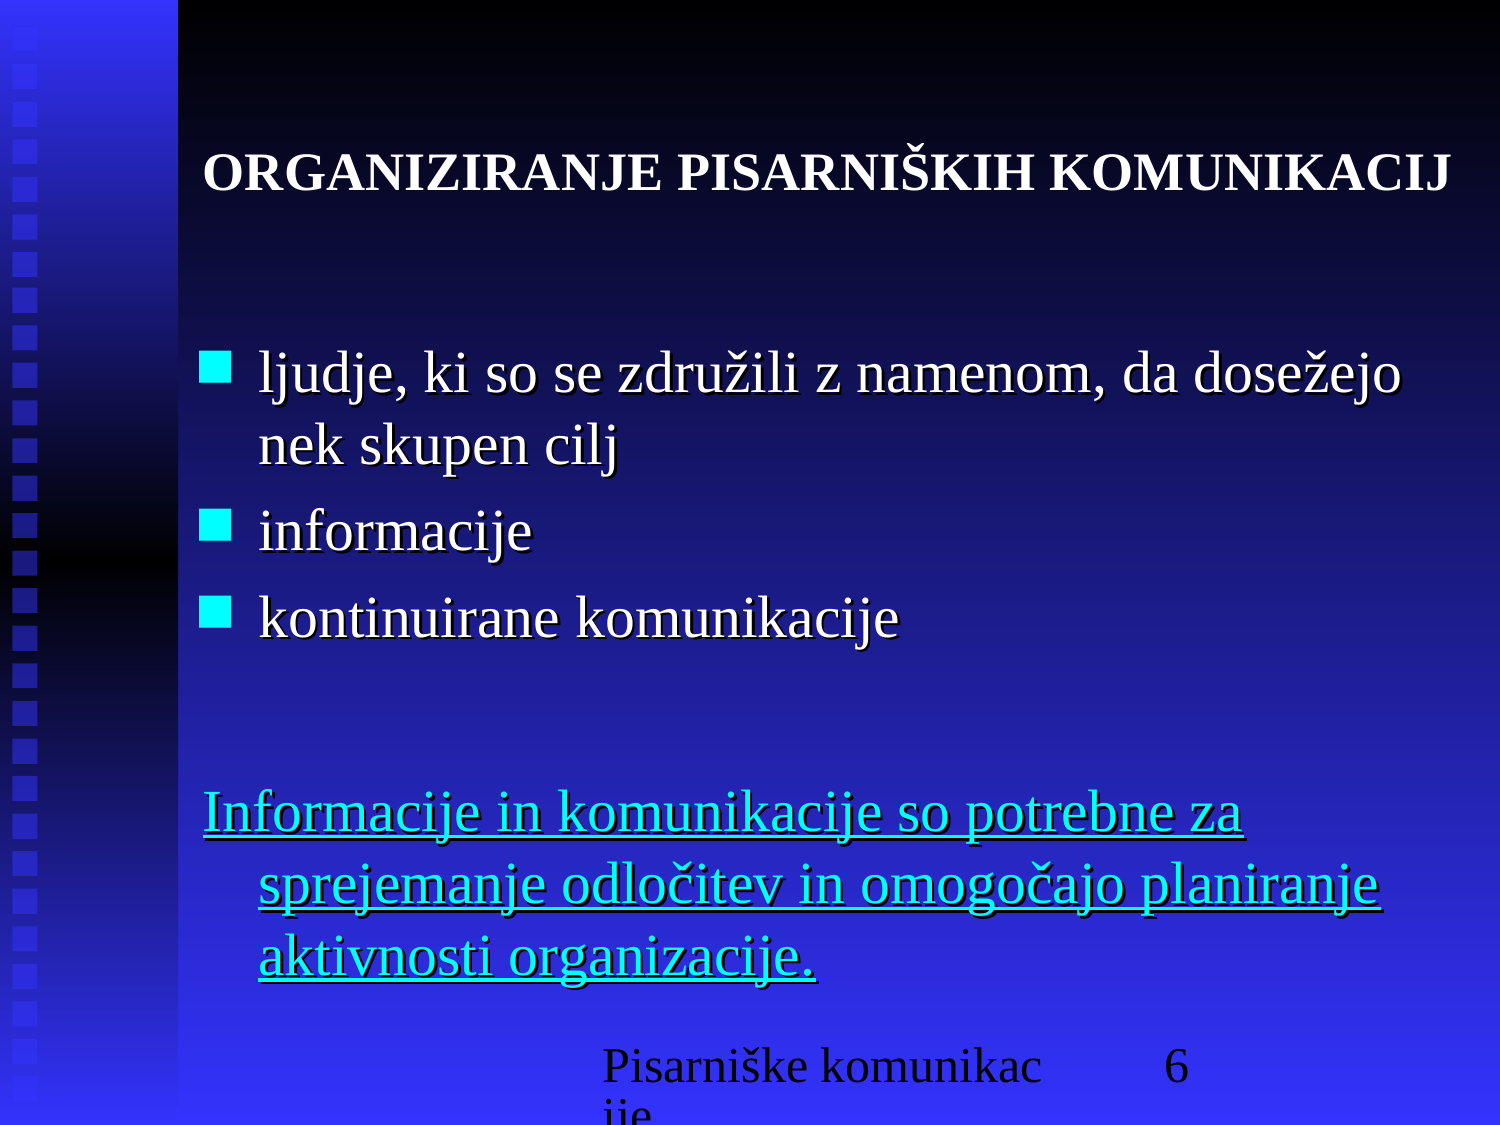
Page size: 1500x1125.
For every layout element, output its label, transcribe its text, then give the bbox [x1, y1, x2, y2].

list ljudje, ki so se združili z namenom, da dosežejo nek skupen cilj informacije kontinuirane komunikacije Informacije in komunikacije so potrebne za sprejemanje odločitev in omogočajo planiranje aktivnosti organizacije. [187, 324, 1463, 1002]
title ORGANIZIRANJE PISARNIŠKIH KOMUNIKACIJ [187, 74, 1500, 263]
